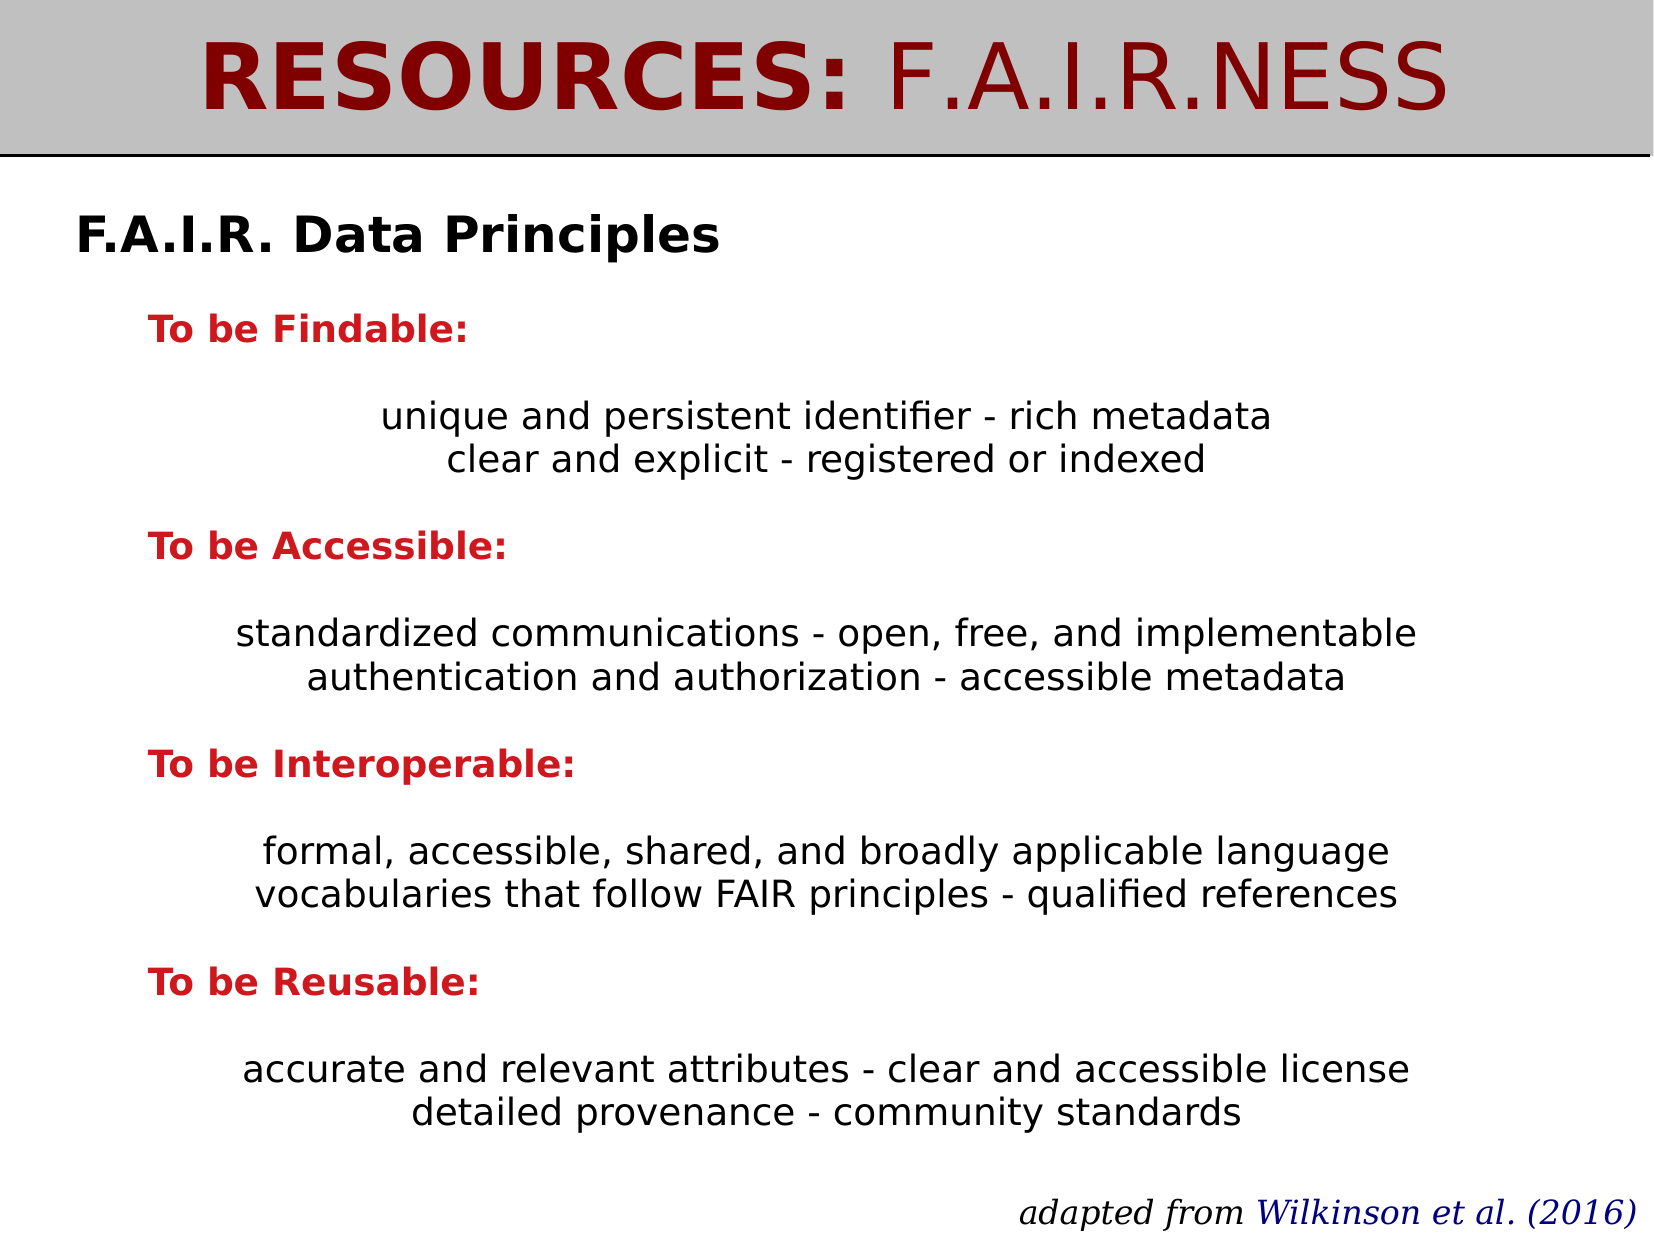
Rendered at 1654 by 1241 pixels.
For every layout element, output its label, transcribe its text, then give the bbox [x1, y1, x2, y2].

text_box [0, 0, 1654, 156]
text_box To be Findable: unique and persistent identifier - rich metadata clear and explicit - registered or indexed To be Accessible: standardized communications - open, free, and implementable authentication and authorization - accessible metadata To be Interoperable: formal, accessible, shared, and broadly applicable language vocabularies that follow FAIR principles - qualified references To be Reusable: accurate and relevant attributes - clear and accessible license detailed provenance - community standards [133, 300, 1521, 1142]
text_box RESOURCES: F.A.I.R.NESS [0, 24, 1651, 132]
text_box F.A.I.R. Data Principles [60, 198, 737, 272]
text_box adapted from Wilkinson et al. (2016) [0, 1186, 1654, 1240]
